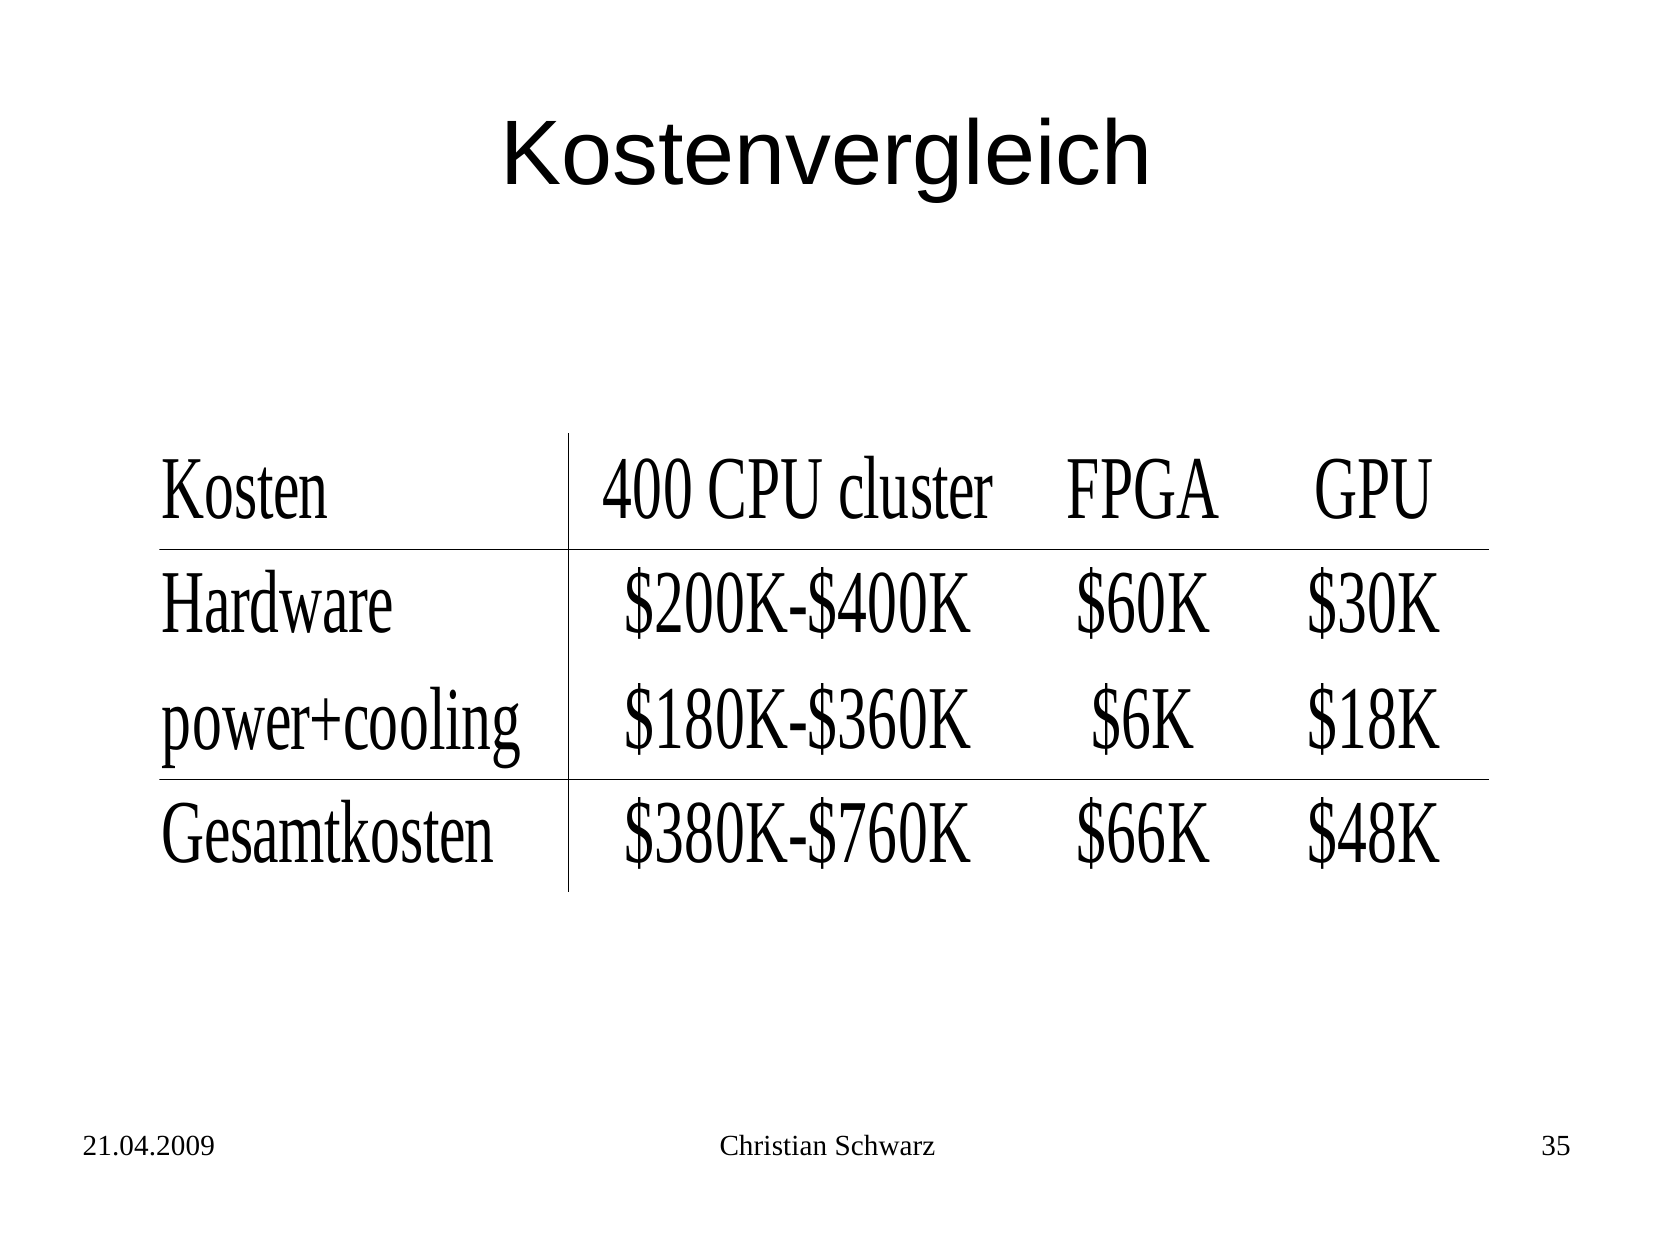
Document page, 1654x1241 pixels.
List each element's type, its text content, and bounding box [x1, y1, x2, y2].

chart [159, 433, 1493, 897]
title Kostenvergleich [82, 49, 1571, 257]
